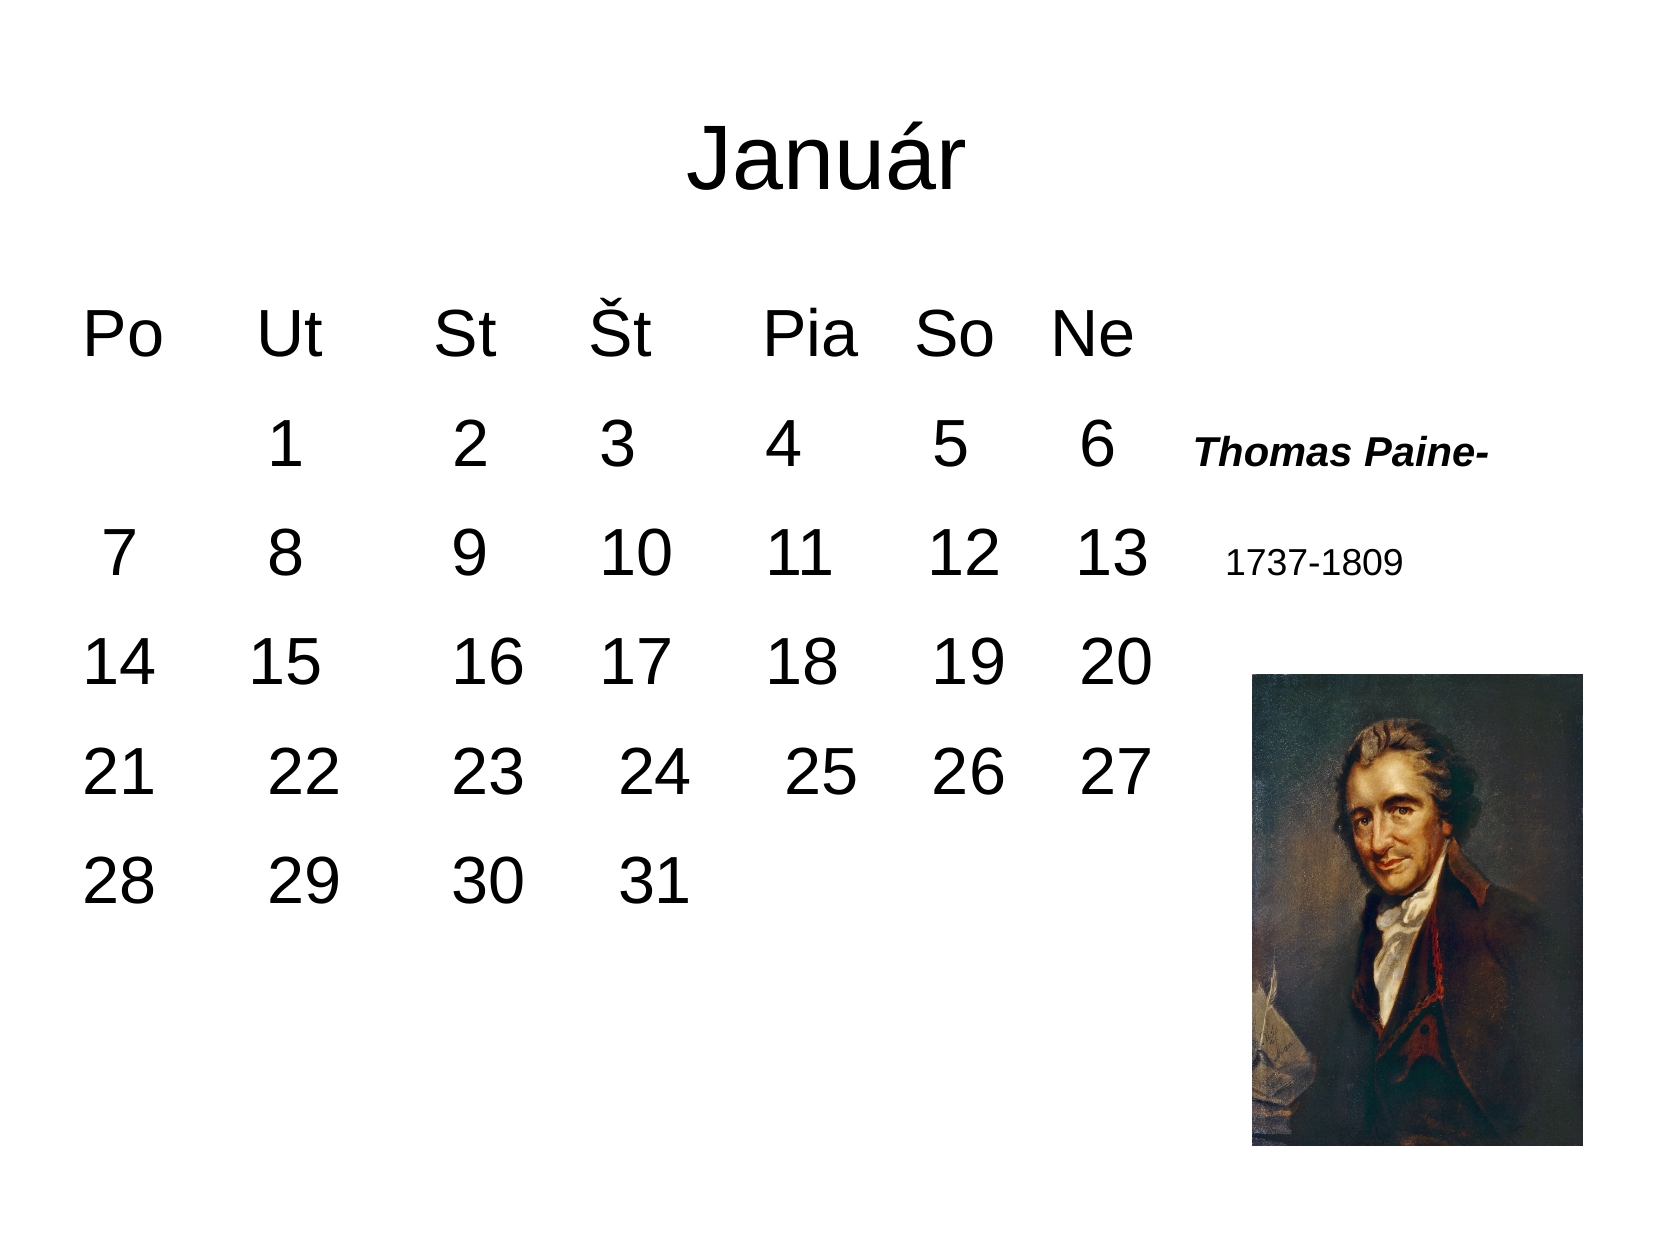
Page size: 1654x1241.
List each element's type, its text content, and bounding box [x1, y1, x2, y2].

picture [1252, 674, 1583, 1146]
title Január [82, 49, 1571, 257]
list Po Ut St Št Pia So Ne 1 2 3 4 5 6 Thomas Paine- 7 8 9 10 11 12 13 1737-1809 14 15 16 17 18 19 20 21 22 23 24 25 26 27 28 29 30 31 [82, 290, 1571, 1109]
